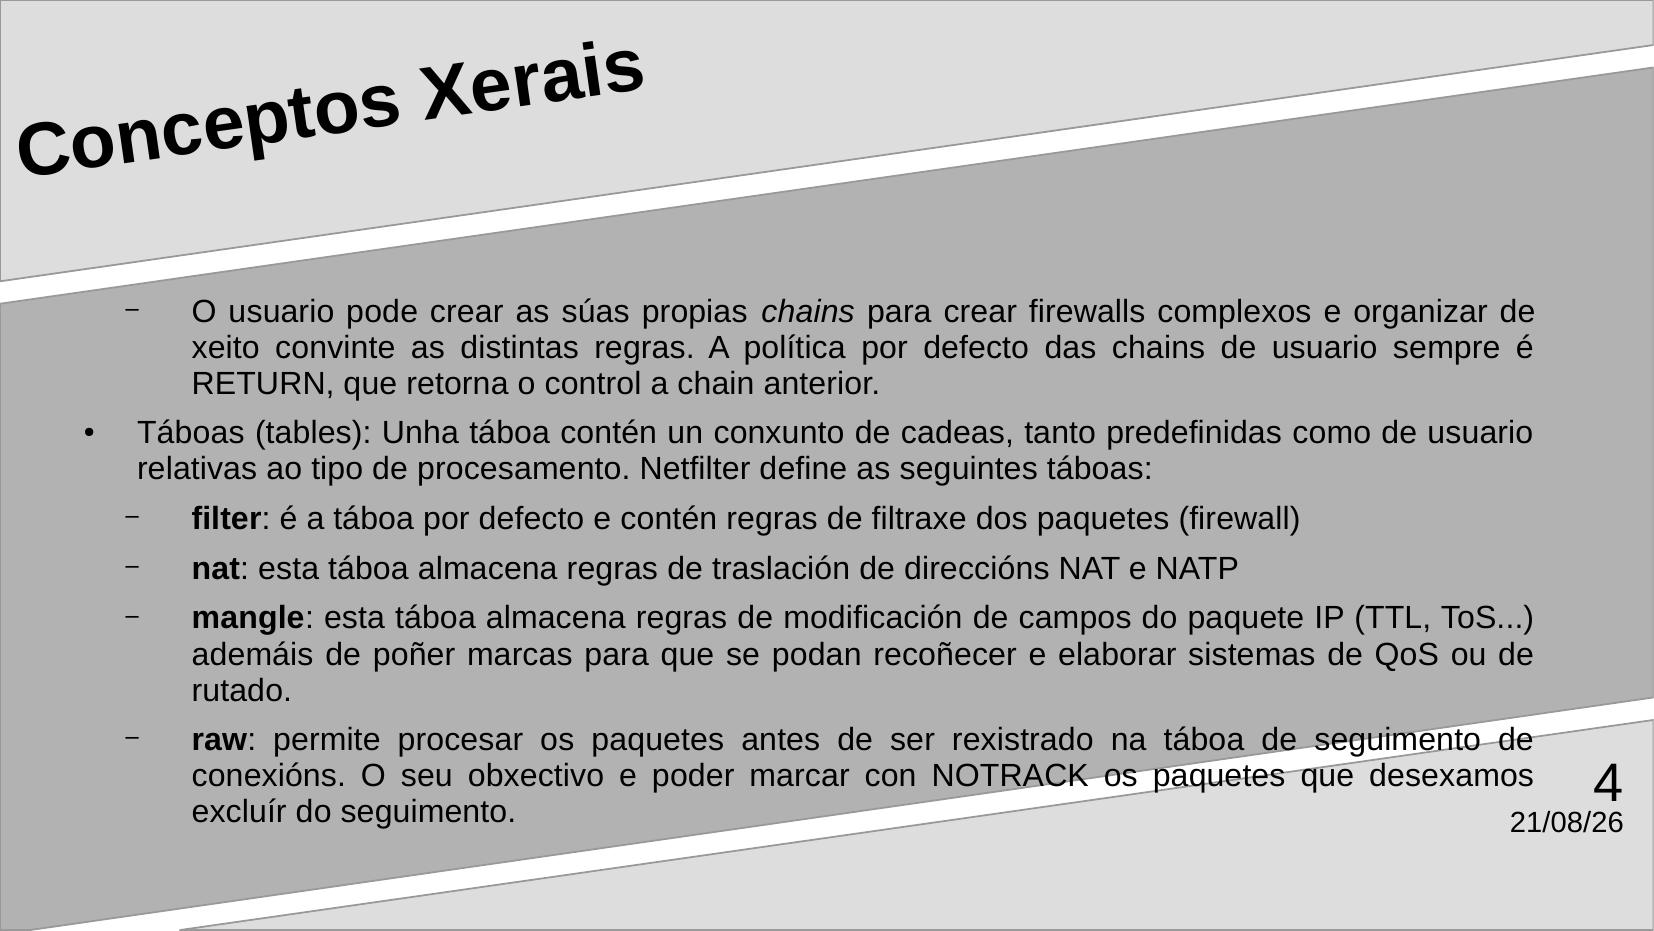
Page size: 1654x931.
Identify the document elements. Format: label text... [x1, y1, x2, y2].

list O usuario pode crear as súas propias chains para crear firewalls complexos e organizar de xeito convinte as distintas regras. A política por defecto das chains de usuario sempre é RETURN, que retorna o control a chain anterior. Táboas (tables): Unha táboa contén un conxunto de cadeas, tanto predefinidas como de usuario relativas ao tipo de procesamento. Netfilter define as seguintes táboas: filter: é a táboa por defecto e contén regras de filtraxe dos paquetes (firewall) nat: esta táboa almacena regras de traslación de direccións NAT e NATP mangle: esta táboa almacena regras de modificación de campos do paquete IP (TTL, ToS...) ademáis de poñer marcas para que se podan recoñecer e elaborar sistemas de QoS ou de rutado. raw: permite procesar os paquetes antes de ser rexistrado na táboa de seguimento de conexións. O seu obxectivo e poder marcar con NOTRACK os paquetes que desexamos excluír do seguimento. [82, 292, 1538, 833]
title Conceptos Xerais [10, 0, 1497, 278]
